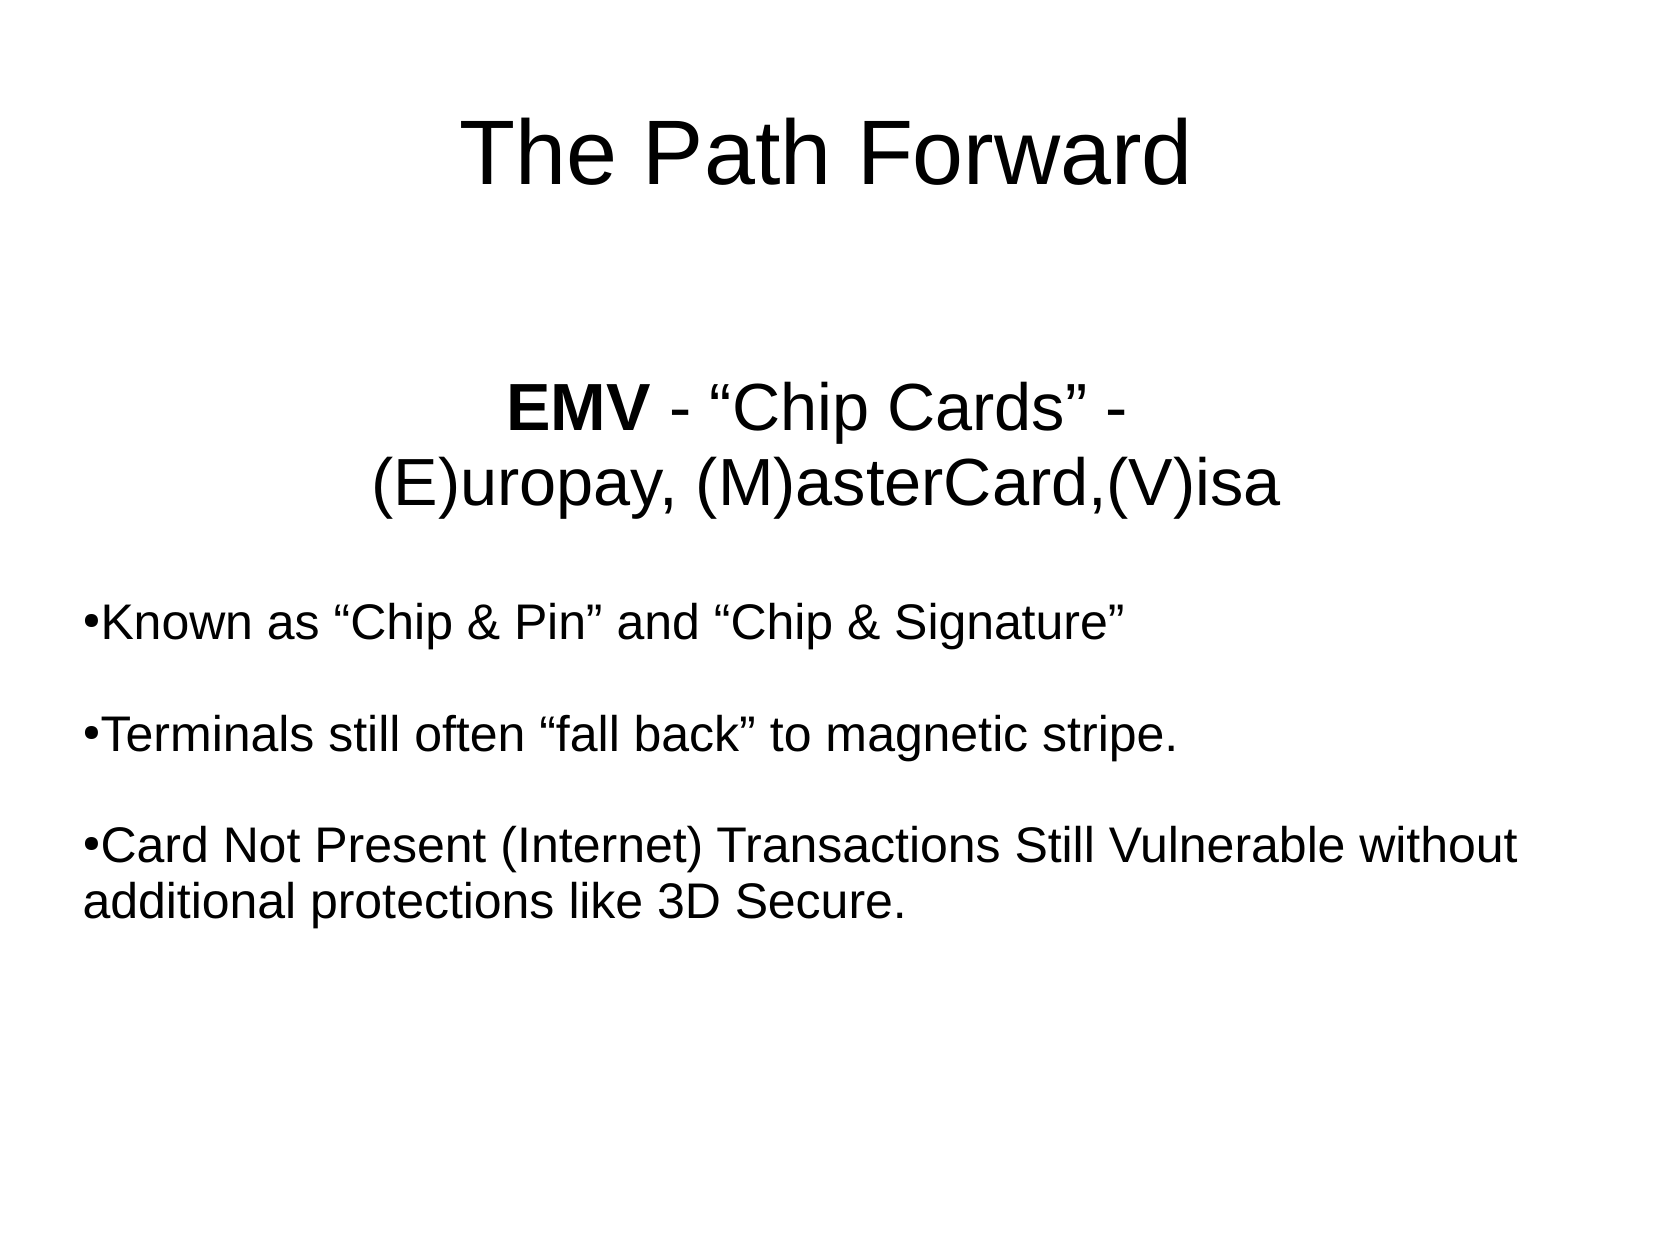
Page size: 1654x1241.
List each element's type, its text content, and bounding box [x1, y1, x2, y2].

title The Path Forward [82, 49, 1571, 257]
subtitle EMV - “Chip Cards” - (E)uropay, (M)asterCard,(V)isa Known as “Chip & Pin” and “Chip & Signature” Terminals still often “fall back” to magnetic stripe. Card Not Present (Internet) Transactions Still Vulnerable without additional protections like 3D Secure. [82, 290, 1571, 1010]
